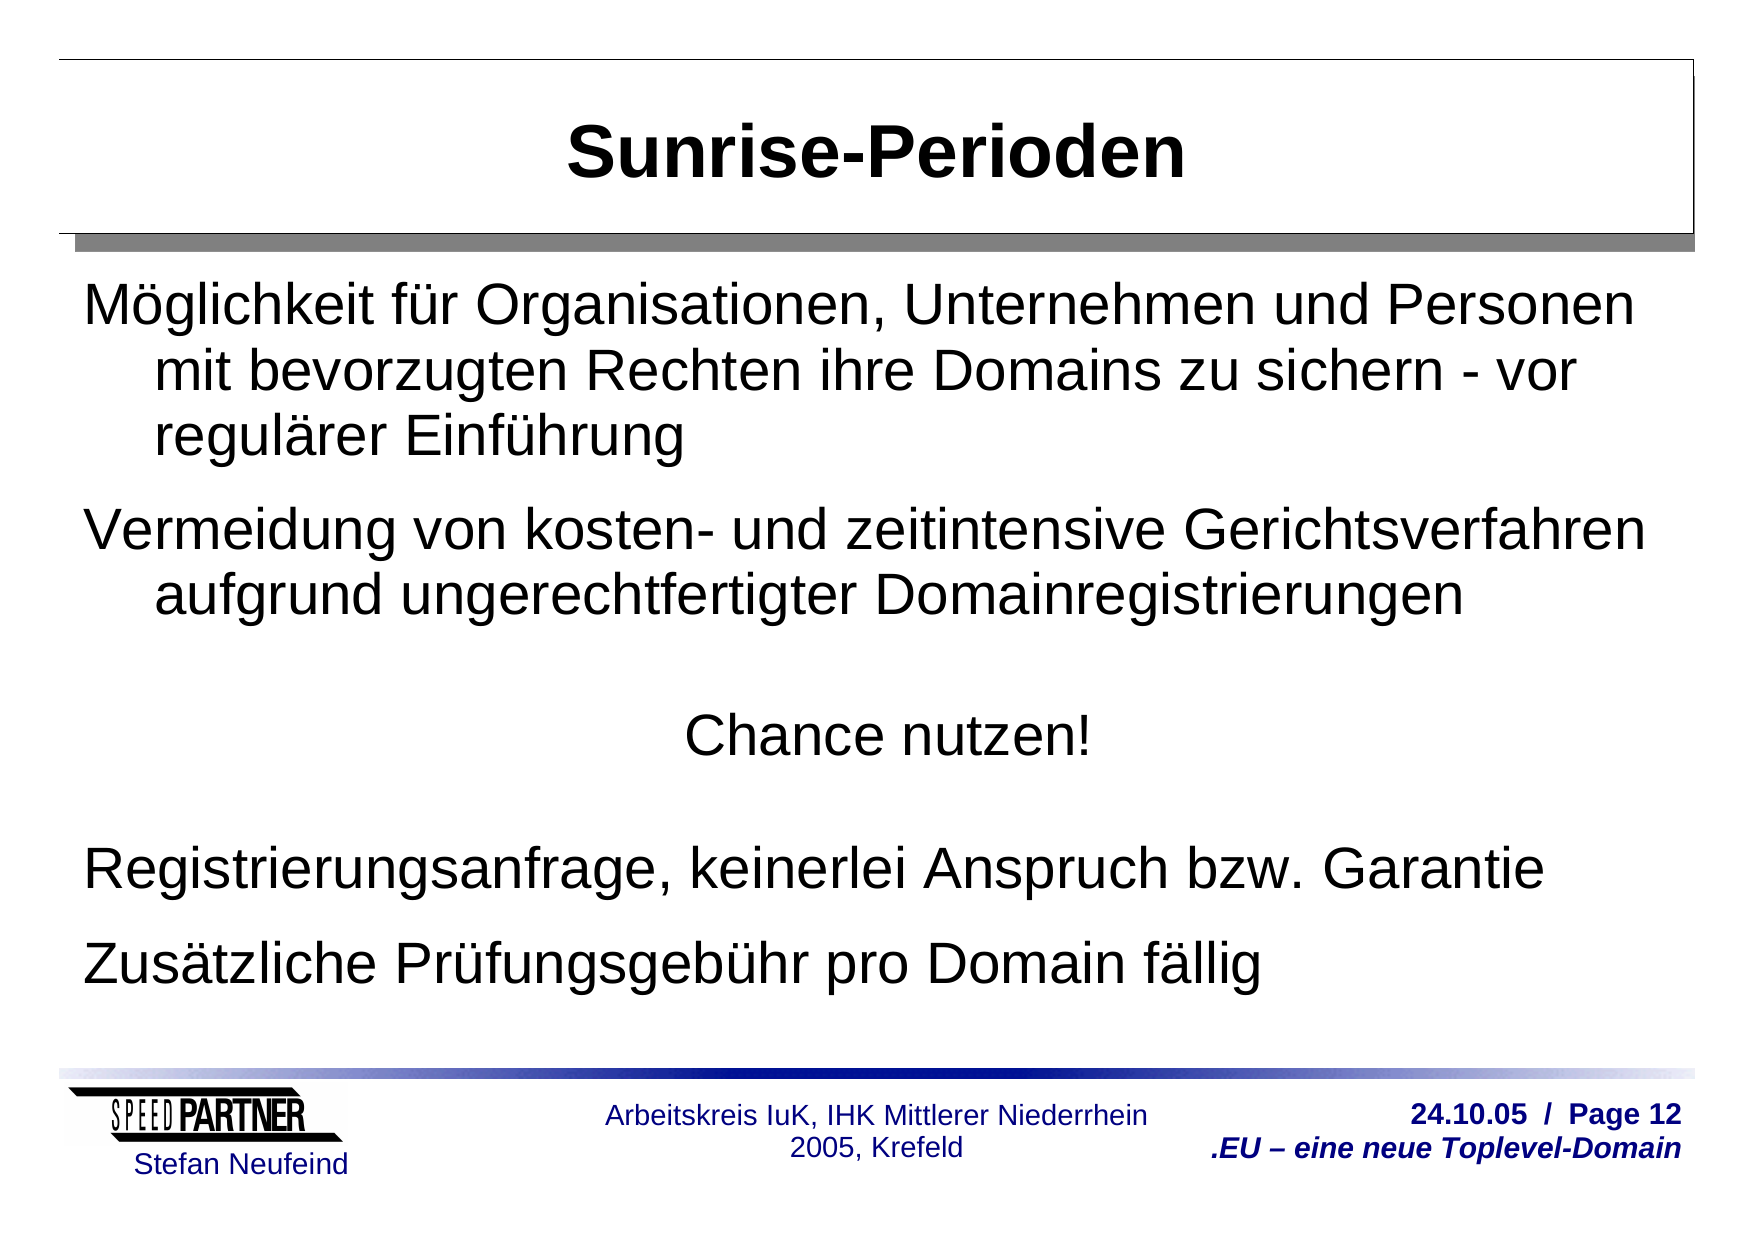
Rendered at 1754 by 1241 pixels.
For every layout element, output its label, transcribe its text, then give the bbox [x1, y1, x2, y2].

title Sunrise-Perioden [59, 59, 1695, 244]
picture [59, 1068, 1695, 1079]
list Möglichkeit für Organisationen, Unternehmen und Personen mit bevorzugten Rechten ihre Domains zu sichern - vor regulärer Einführung Vermeidung von kosten- und zeitintensive Gerichtsverfahren aufgrund ungerechtfertigter Domainregistrierungen Chance nutzen! Registrierungsanfrage, keinerlei Anspruch bzw. Garantie Zusätzliche Prüfungsgebühr pro Domain fällig [71, 272, 1695, 1060]
picture [64, 1082, 348, 1146]
